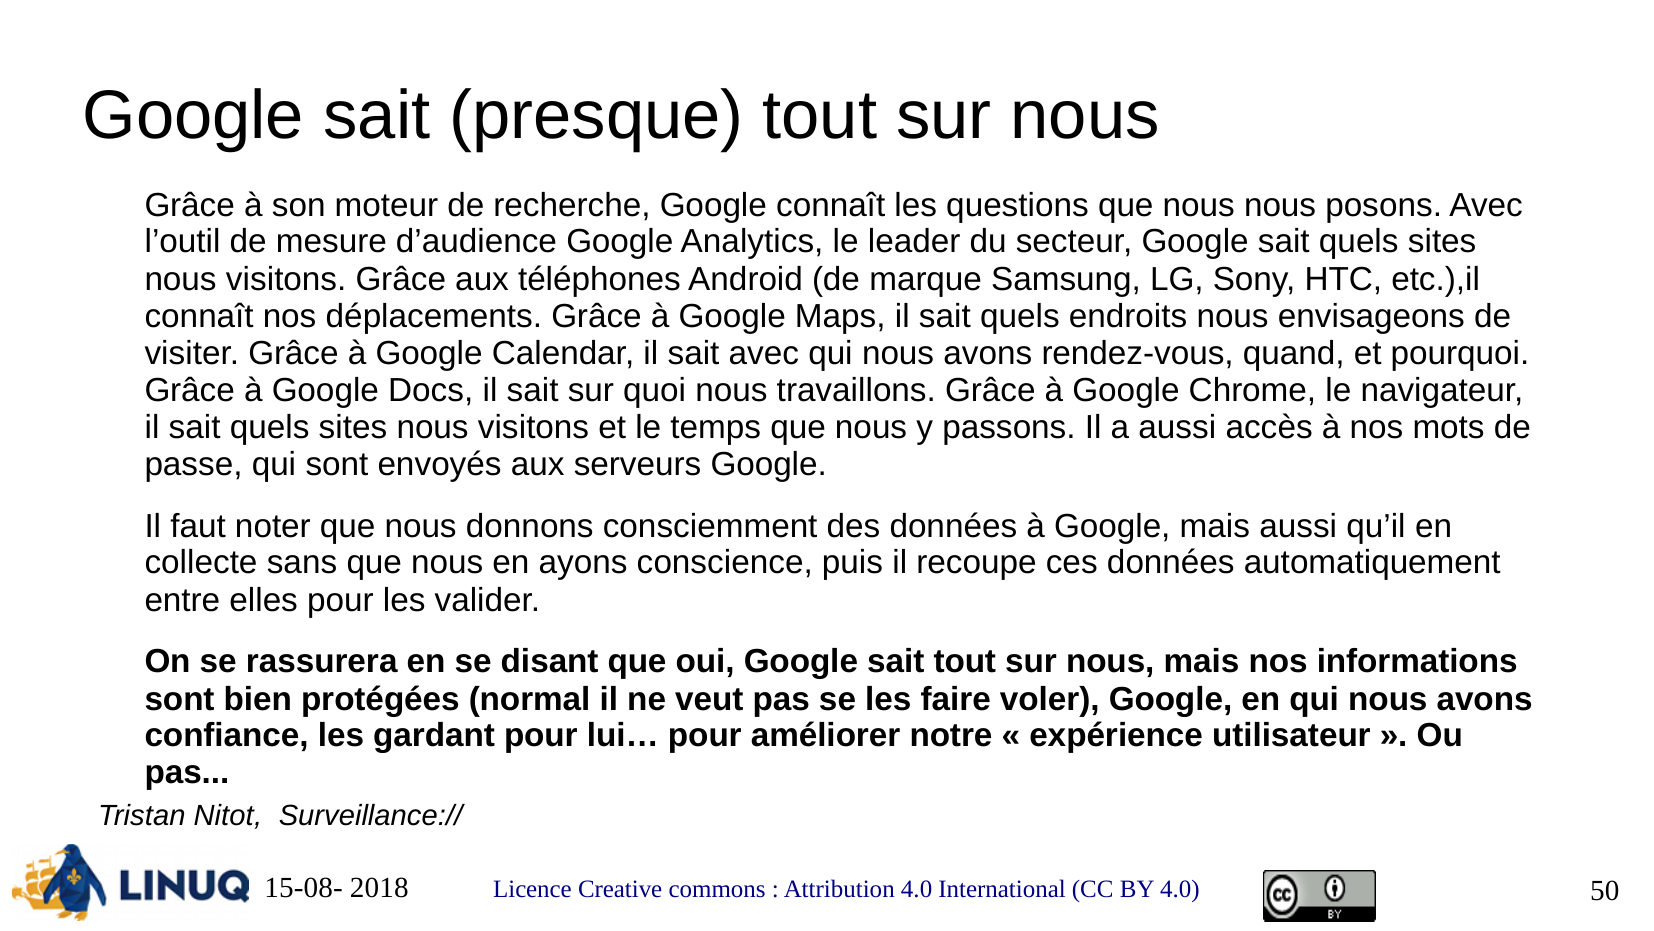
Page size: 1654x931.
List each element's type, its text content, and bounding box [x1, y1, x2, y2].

text_box Tristan Nitot, Surveillance:// [83, 791, 591, 849]
picture [1263, 870, 1376, 922]
text_box Grâce à son moteur de recherche, Google connaît les questions que nous nous posons. Avec l’outil de mesure d’audience Google Analytics, le leader du secteur, Google sait quels sites nous visitons. Grâce aux téléphones Android (de marque Samsung, LG, Sony, HTC, etc.),il connaît nos déplacements. Grâce à Google Maps, il sait quels endroits nous envisageons de visiter. Grâce à Google Calendar, il sait avec qui nous avons rendez-vous, quand, et pourquoi. Grâce à Google Docs, il sait sur quoi nous travaillons. Grâce à Google Chrome, le navigateur, il sait quels sites nous visitons et le temps que nous y passons. Il a aussi accès à nos mots de passe, qui sont envoyés aux serveurs Google. Il faut noter que nous donnons consciemment des données à Google, mais aussi qu’il en collecte sans que nous en ayons conscience, puis il recoupe ces données automatiquement entre elles pour les valider. On se rassurera en se disant que oui, Google sait tout sur nous, mais nos informations sont bien protégées (normal il ne veut pas se les faire voler), Google, en qui nous avons confiance, les gardant pour lui… pour améliorer notre « expérience utilisateur ». Ou pas... [129, 178, 1560, 866]
picture [11, 844, 249, 921]
title Google sait (presque) tout sur nous [82, 37, 1571, 193]
